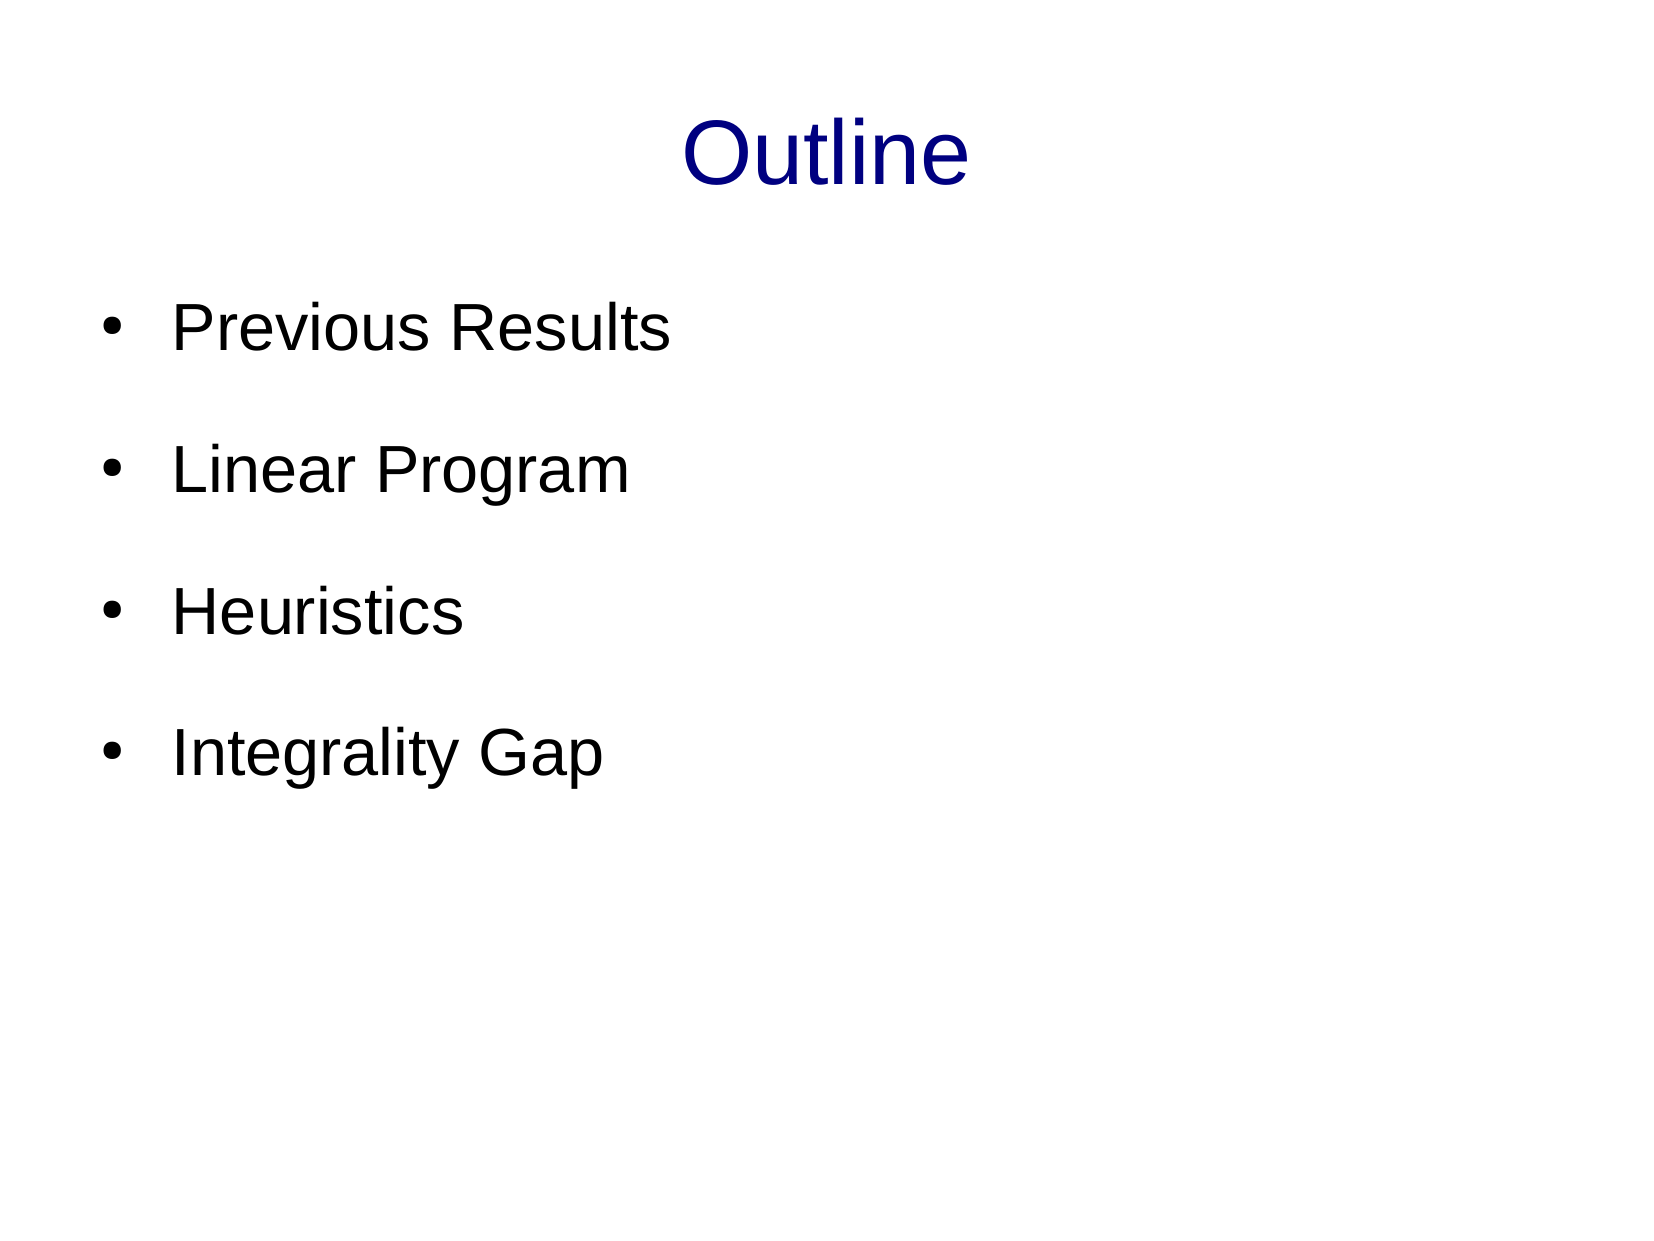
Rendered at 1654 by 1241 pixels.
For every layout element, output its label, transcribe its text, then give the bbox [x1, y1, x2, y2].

title Outline [82, 49, 1571, 257]
list Previous Results Linear Program Heuristics Integrality Gap [82, 290, 1571, 1109]
